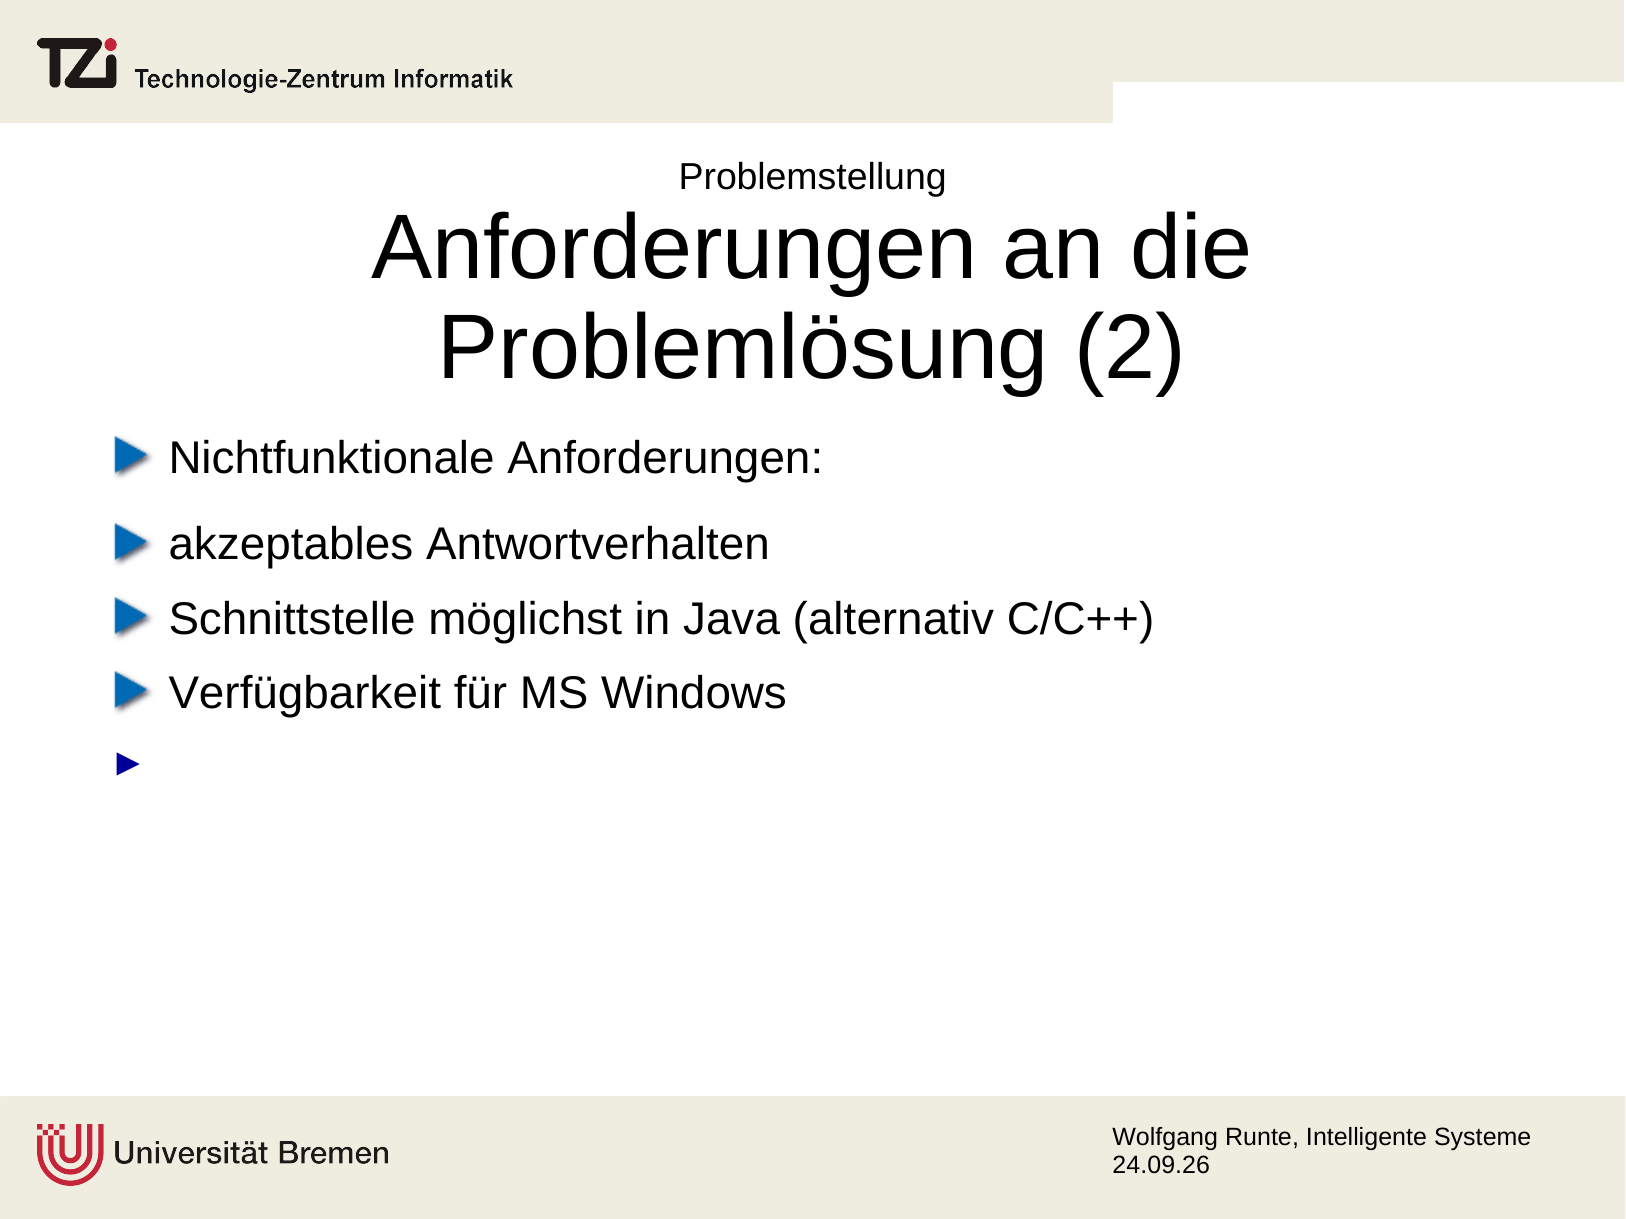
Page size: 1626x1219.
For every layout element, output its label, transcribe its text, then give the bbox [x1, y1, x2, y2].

list Nichtfunktionale Anforderungen: akzeptables Antwortverhalten Schnittstelle möglichst in Java (alternativ C/C++) Verfügbarkeit für MS Windows [112, 433, 1513, 1070]
picture [37, 1124, 388, 1186]
picture [37, 38, 513, 93]
title Problemstellung Anforderungen an die Problemlösung (2) [112, 156, 1513, 400]
